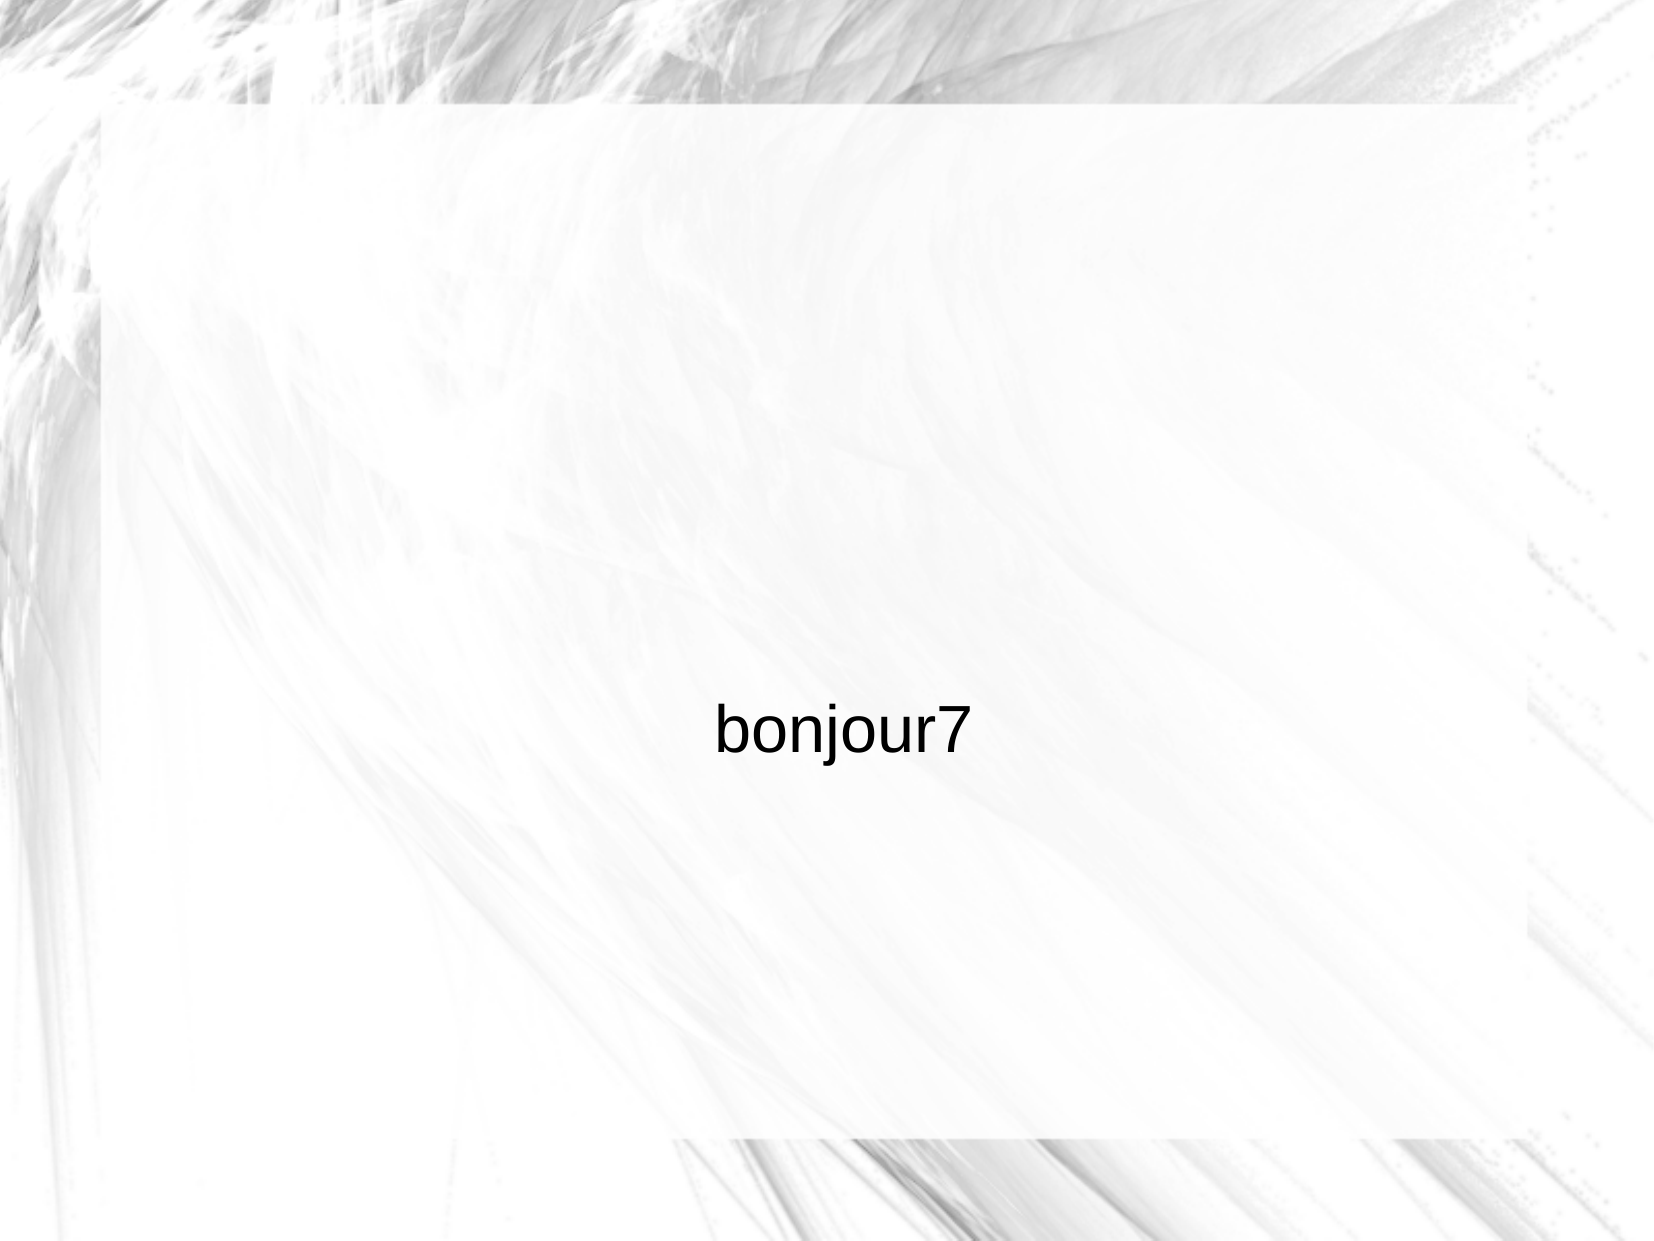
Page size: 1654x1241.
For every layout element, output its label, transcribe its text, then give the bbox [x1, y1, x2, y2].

subtitle bonjour7 [118, 319, 1571, 1139]
picture [0, 0, 1654, 1241]
